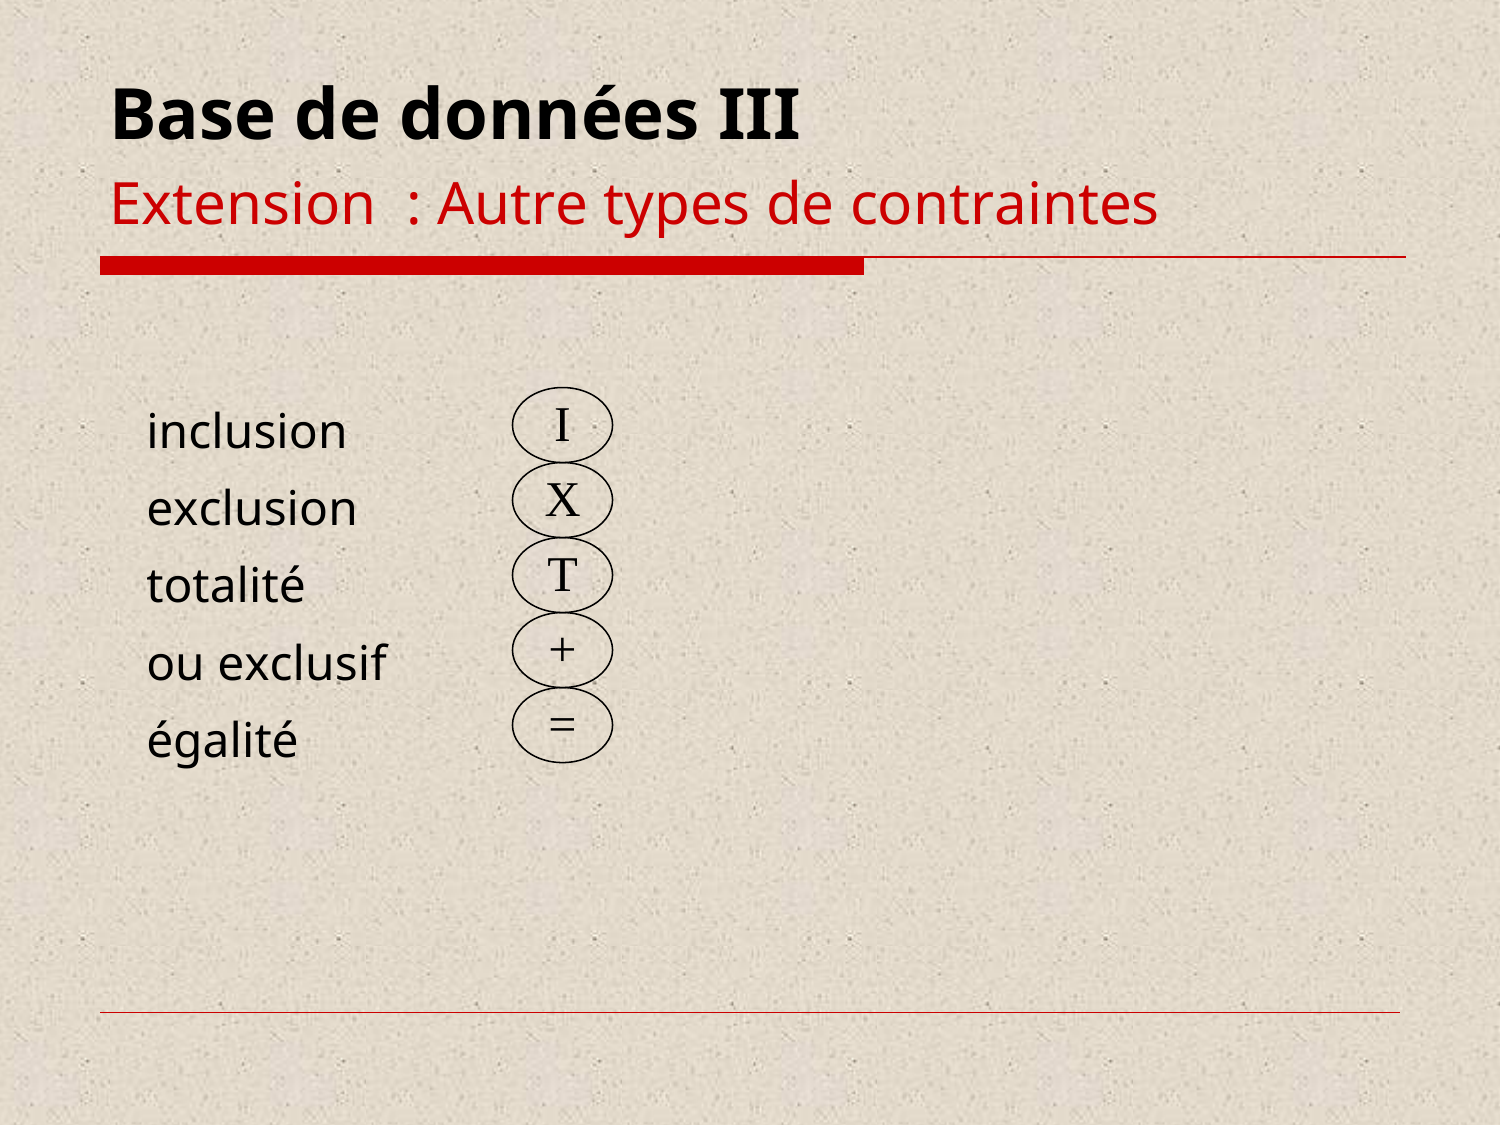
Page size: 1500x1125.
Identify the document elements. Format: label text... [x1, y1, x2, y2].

picture [0, 0, 1500, 1125]
text_box X [512, 462, 613, 538]
text_box + [512, 612, 613, 688]
text_box = [512, 687, 613, 763]
text_box I [512, 387, 613, 463]
title Base de données III Extension : Autre types de contraintes [94, 49, 1407, 250]
text_box T [512, 537, 613, 613]
list inclusion exclusion totalité ou exclusif égalité [99, 312, 513, 988]
